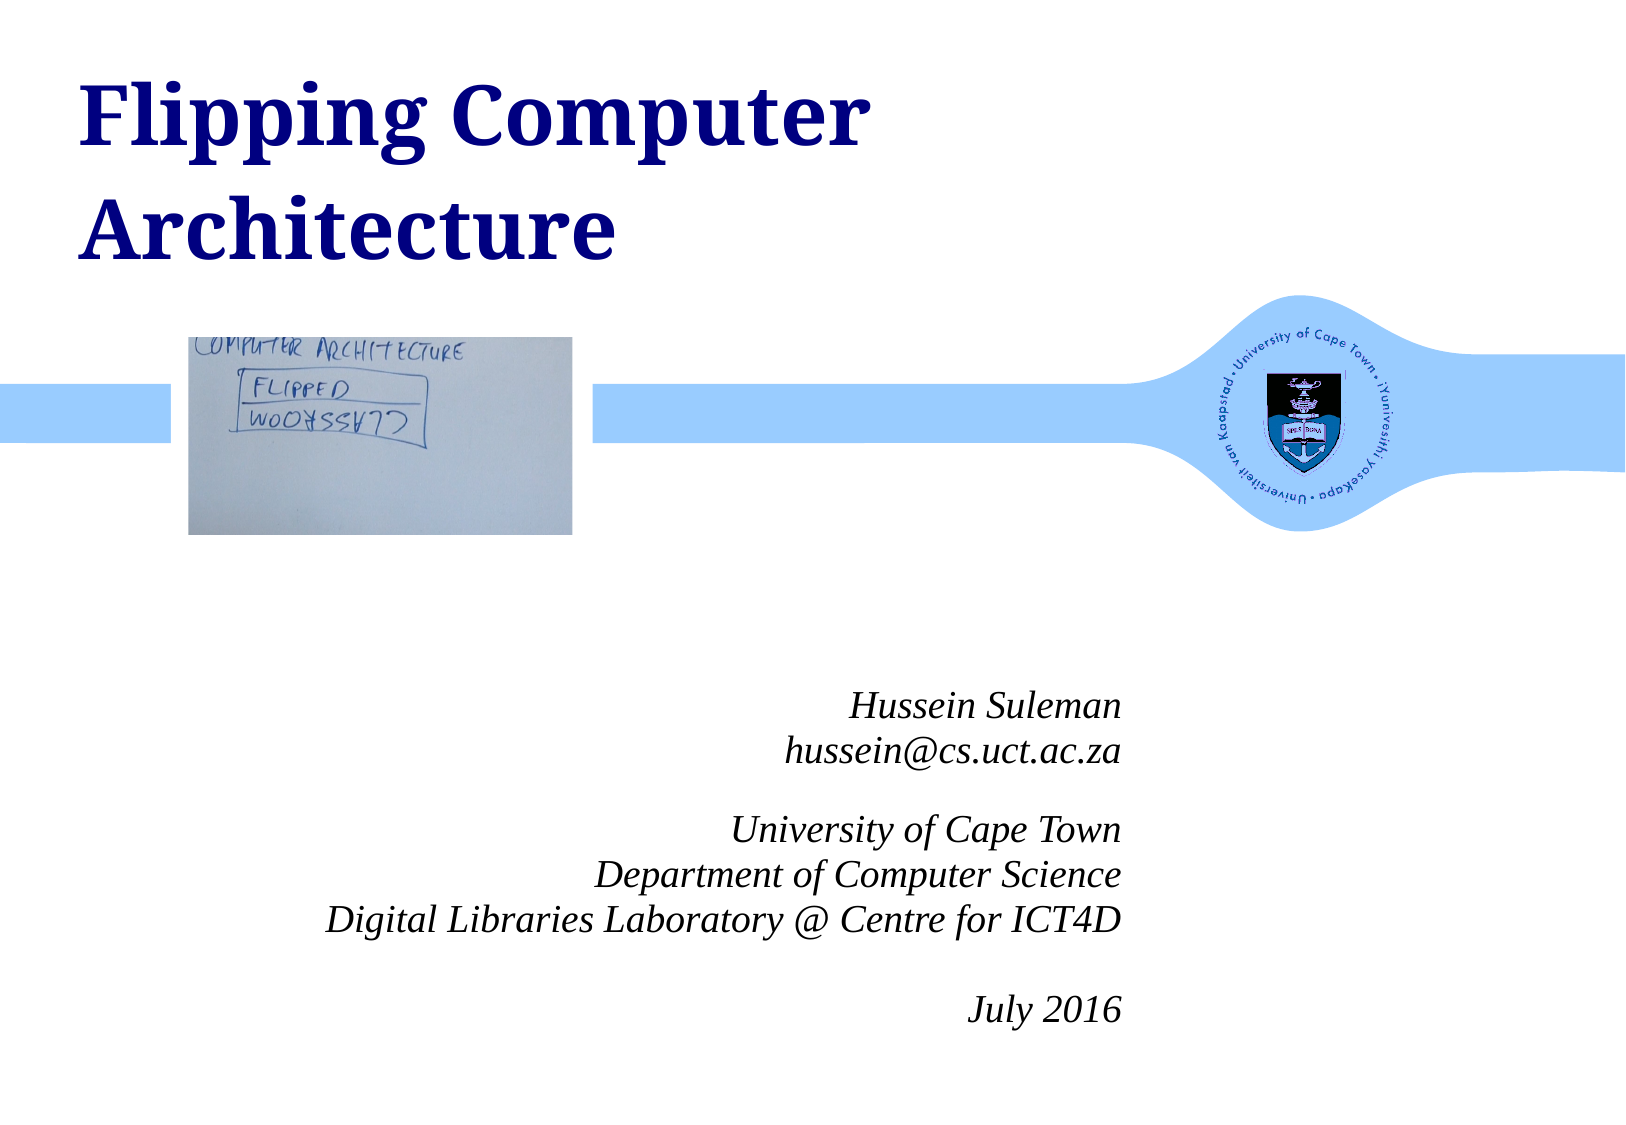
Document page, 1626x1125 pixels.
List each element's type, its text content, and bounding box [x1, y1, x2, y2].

text_box [170, 291, 593, 587]
title Flipping Computer Architecture [78, 38, 1342, 303]
picture [1178, 305, 1416, 527]
picture [188, 337, 573, 535]
text_box Hussein Suleman hussein@cs.uct.ac.za University of Cape Town Department of Computer Science Digital Libraries Laboratory @ Centre for ICT4D July 2016 [136, 682, 1137, 1087]
